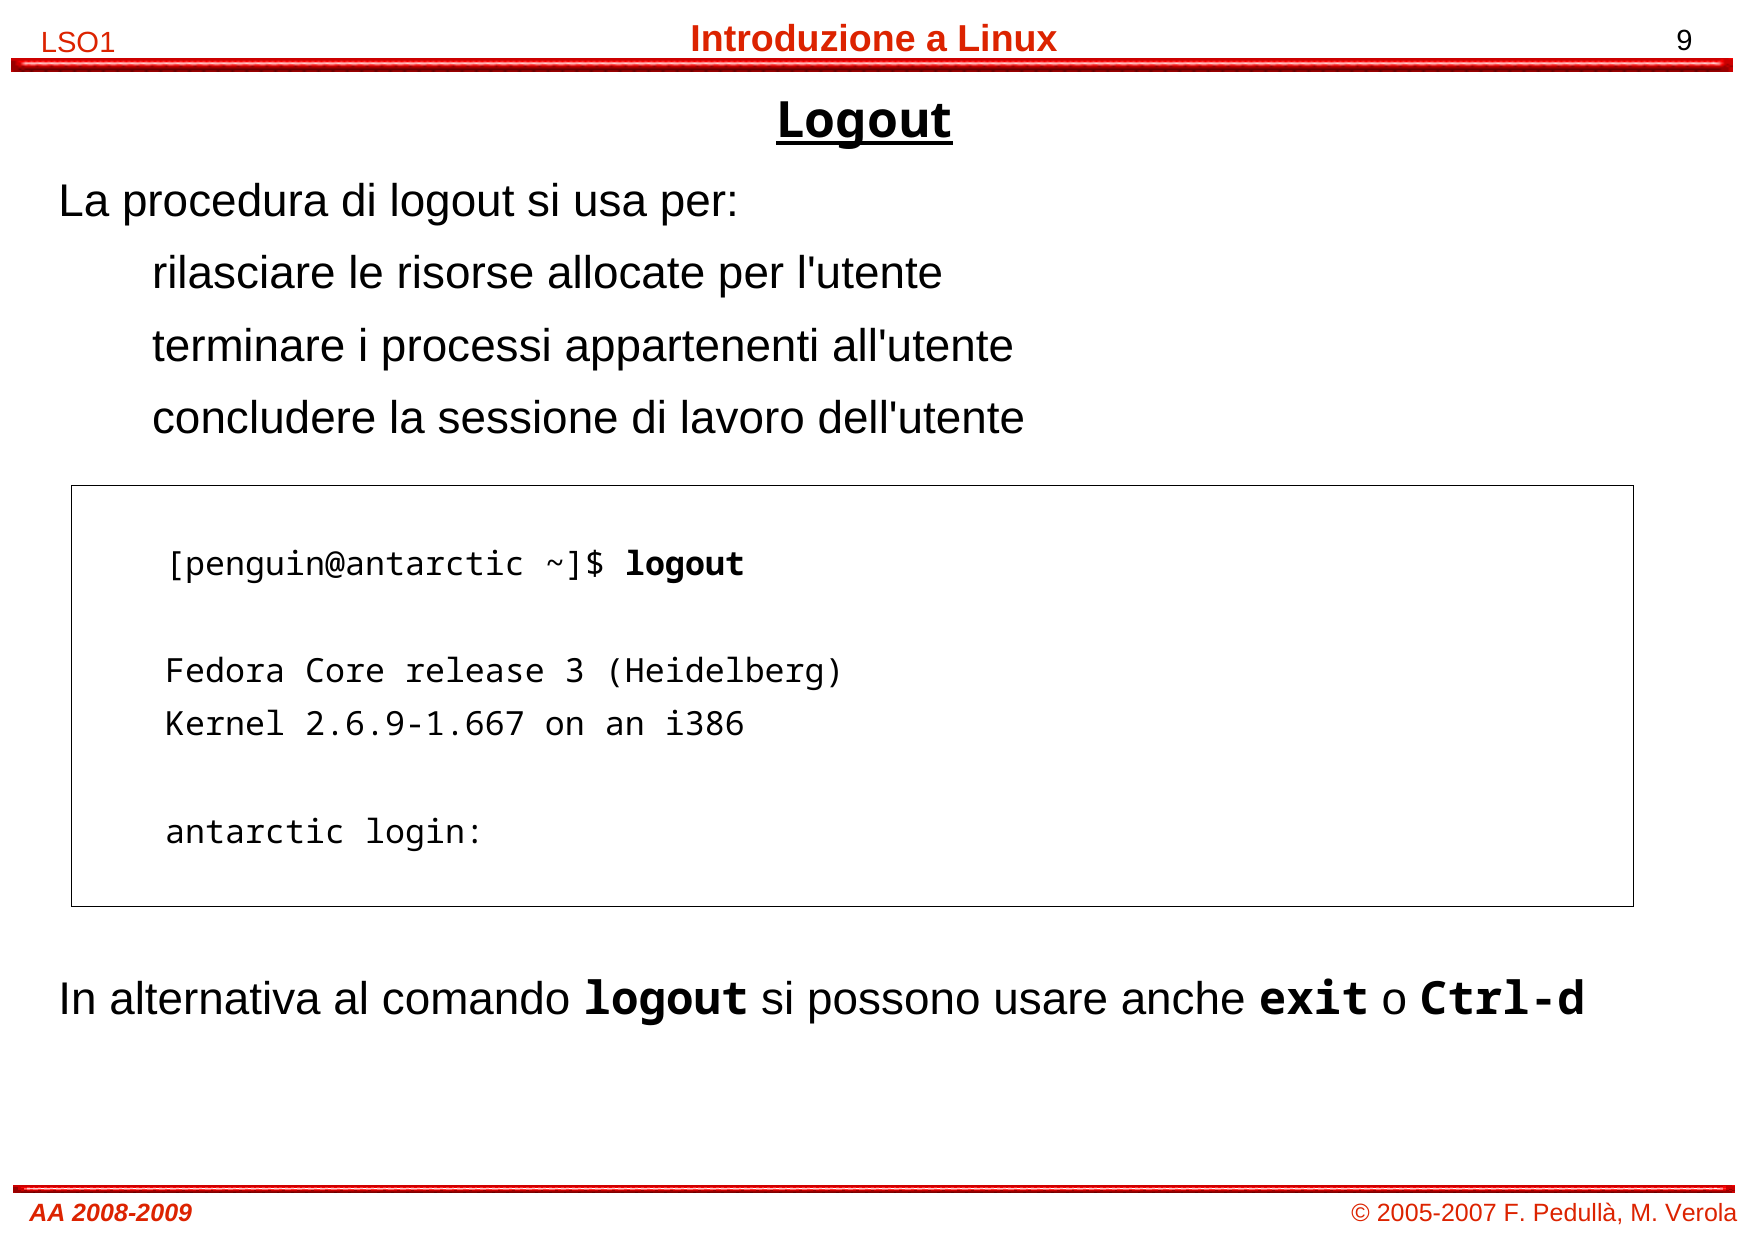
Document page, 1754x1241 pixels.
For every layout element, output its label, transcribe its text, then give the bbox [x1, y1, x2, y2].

picture [11, 58, 1733, 72]
picture [13, 1185, 1735, 1193]
title Logout [28, 72, 1702, 168]
list La procedura di logout si usa per: rilasciare le risorse allocate per l'utente terminare i processi appartenenti all'utente concludere la sessione di lavoro dell'utente In alternativa al comando logout si possono usare anche exit o Ctrl-d [58, 171, 1696, 1007]
text_box [penguin@antarctic ~]$ logout Fedora Core release 3 (Heidelberg) Kernel 2.6.9-1.667 on an i386 antarctic login: [71, 485, 1634, 838]
